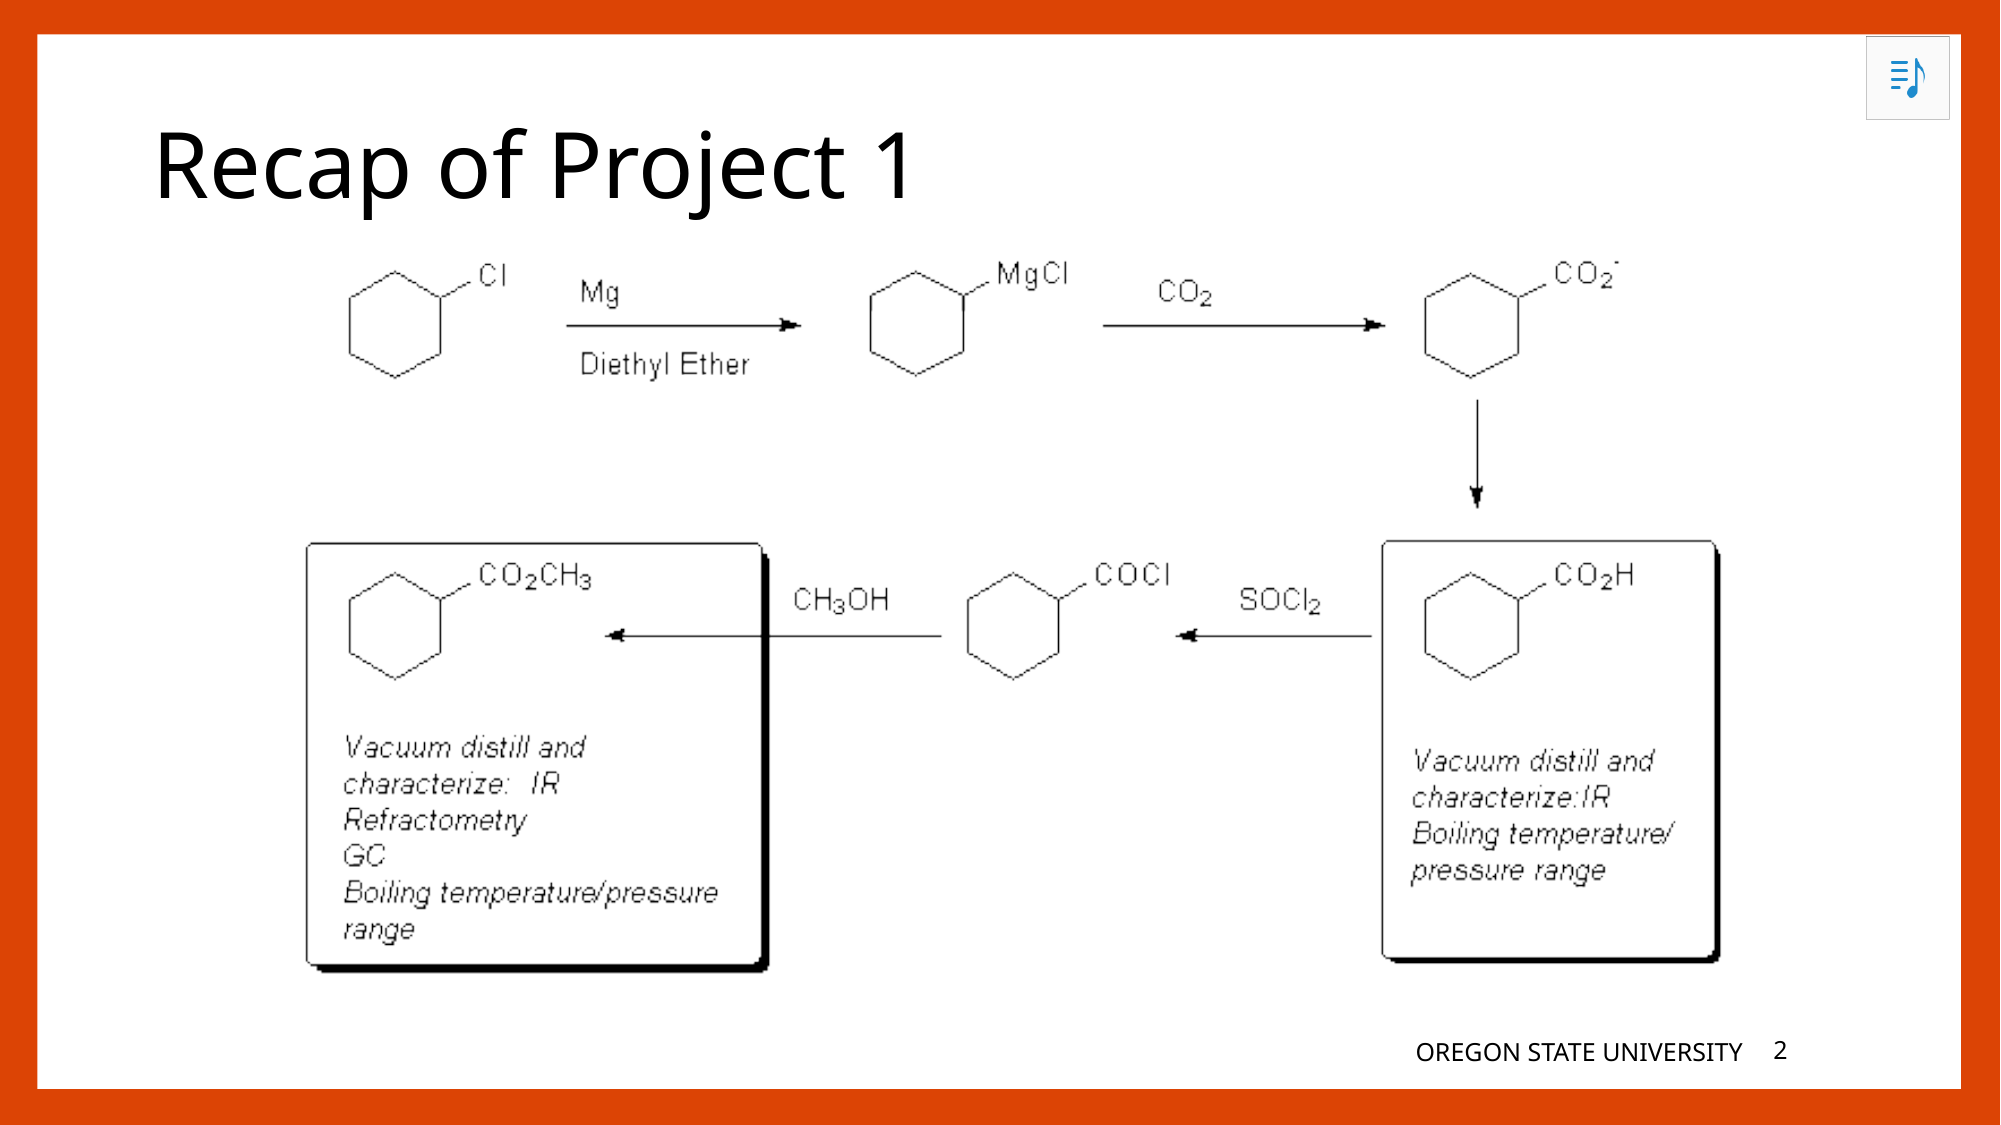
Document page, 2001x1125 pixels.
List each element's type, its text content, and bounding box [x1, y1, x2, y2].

picture [304, 239, 1726, 978]
footer OREGON STATE UNIVERSITY [662, 1021, 1758, 1082]
title Recap of Project 1 [137, 59, 1863, 278]
slide_number 1 [1758, 1021, 1863, 1082]
text_box [1864, 34, 1951, 121]
